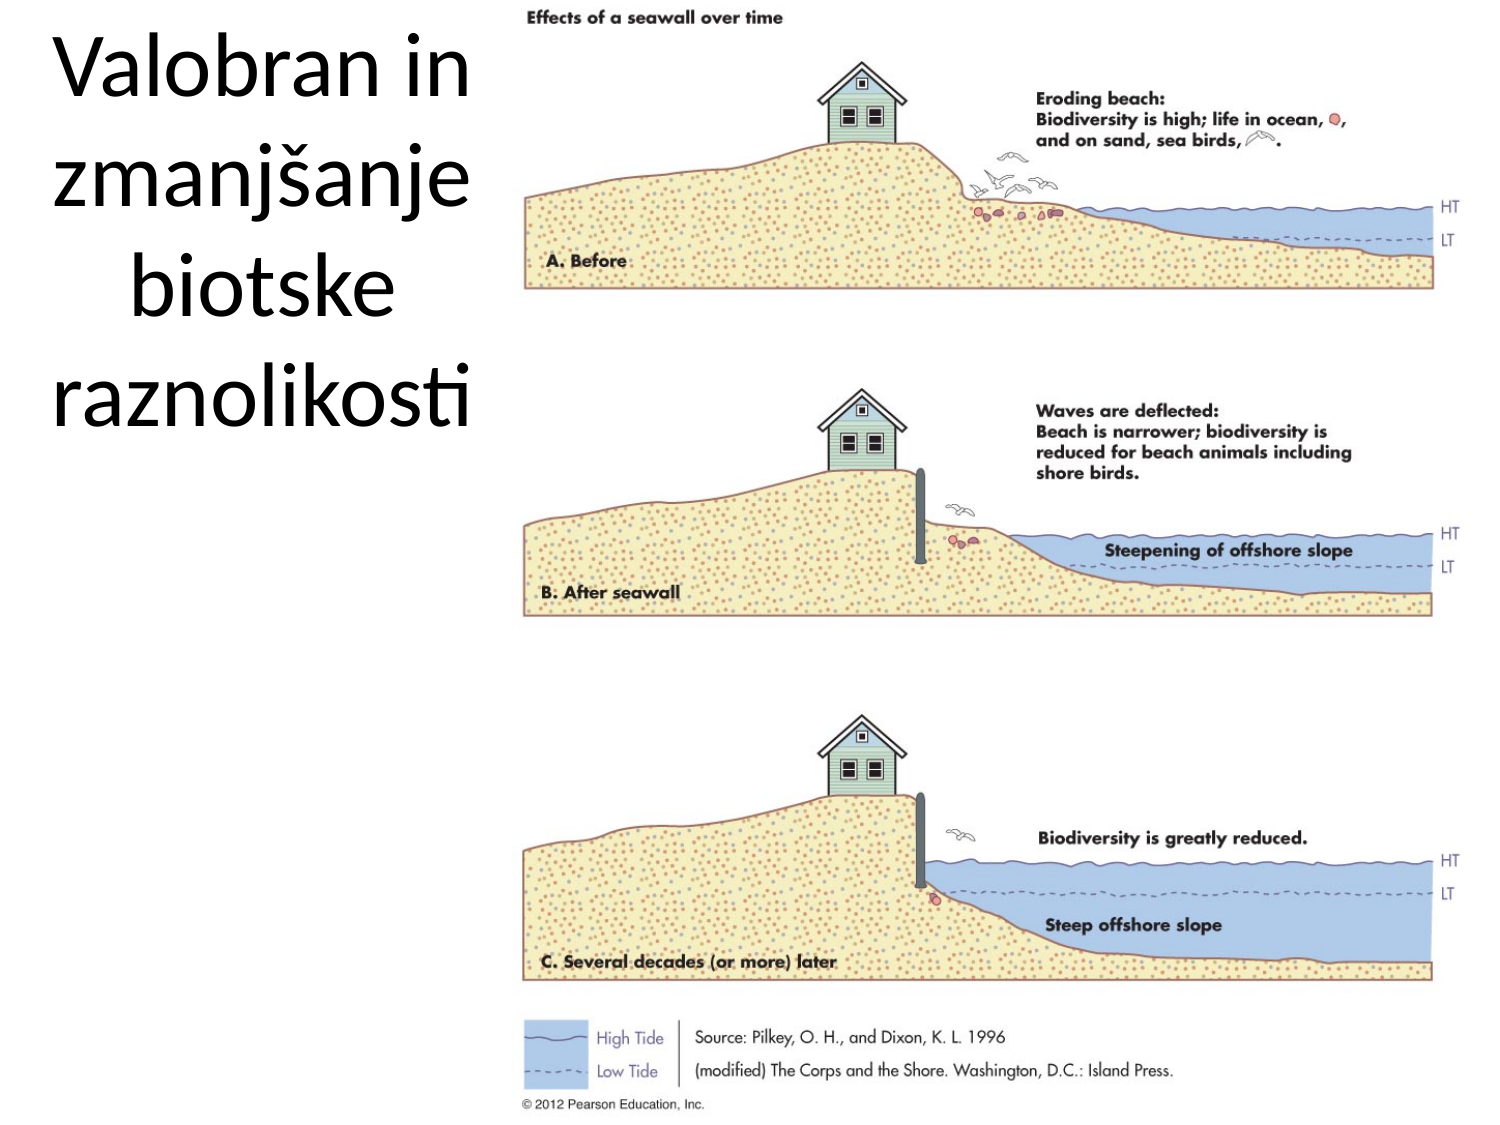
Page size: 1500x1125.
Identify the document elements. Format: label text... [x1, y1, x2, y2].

title Valobran in zmanjšanje biotske raznolikosti [0, 0, 512, 449]
picture [512, 0, 1470, 1125]
